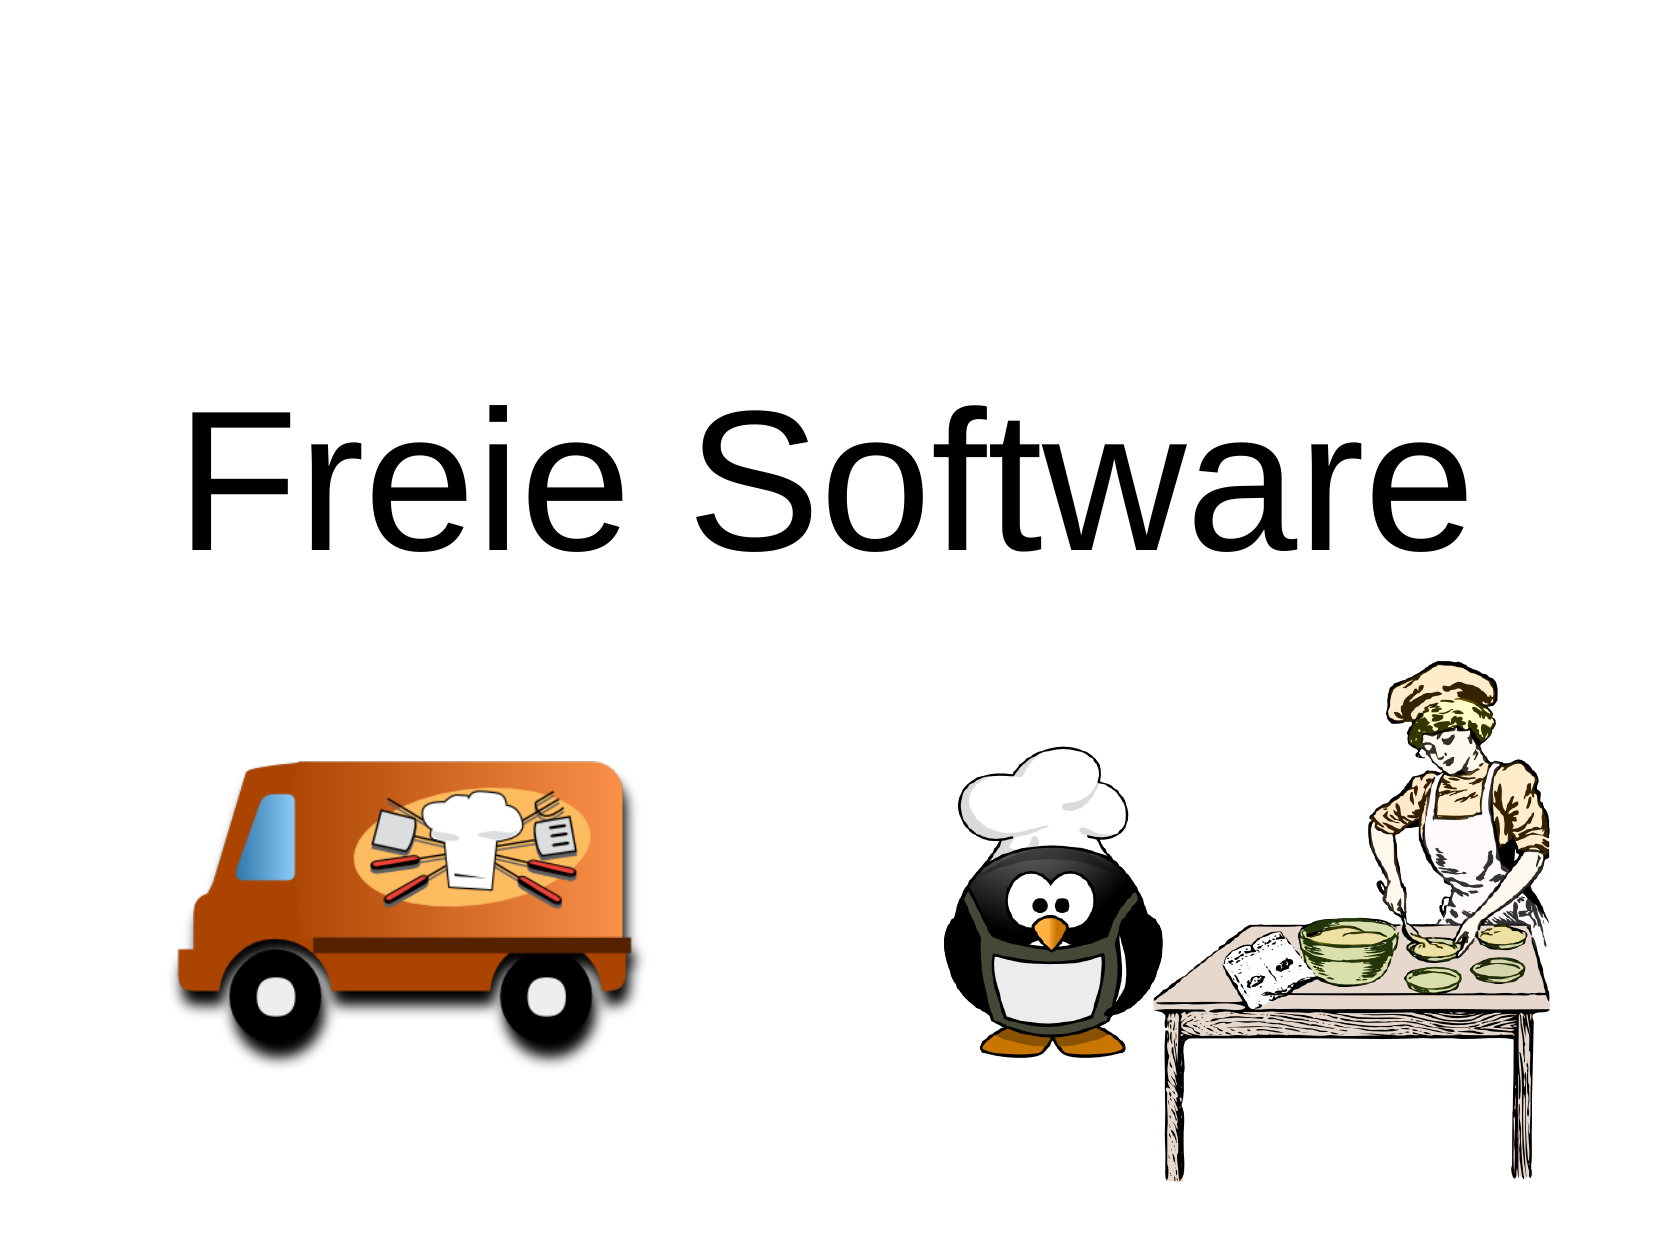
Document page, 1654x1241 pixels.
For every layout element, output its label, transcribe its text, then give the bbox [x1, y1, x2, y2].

picture [165, 755, 650, 1075]
title Freie Software [82, 369, 1571, 594]
picture [944, 661, 1550, 1182]
